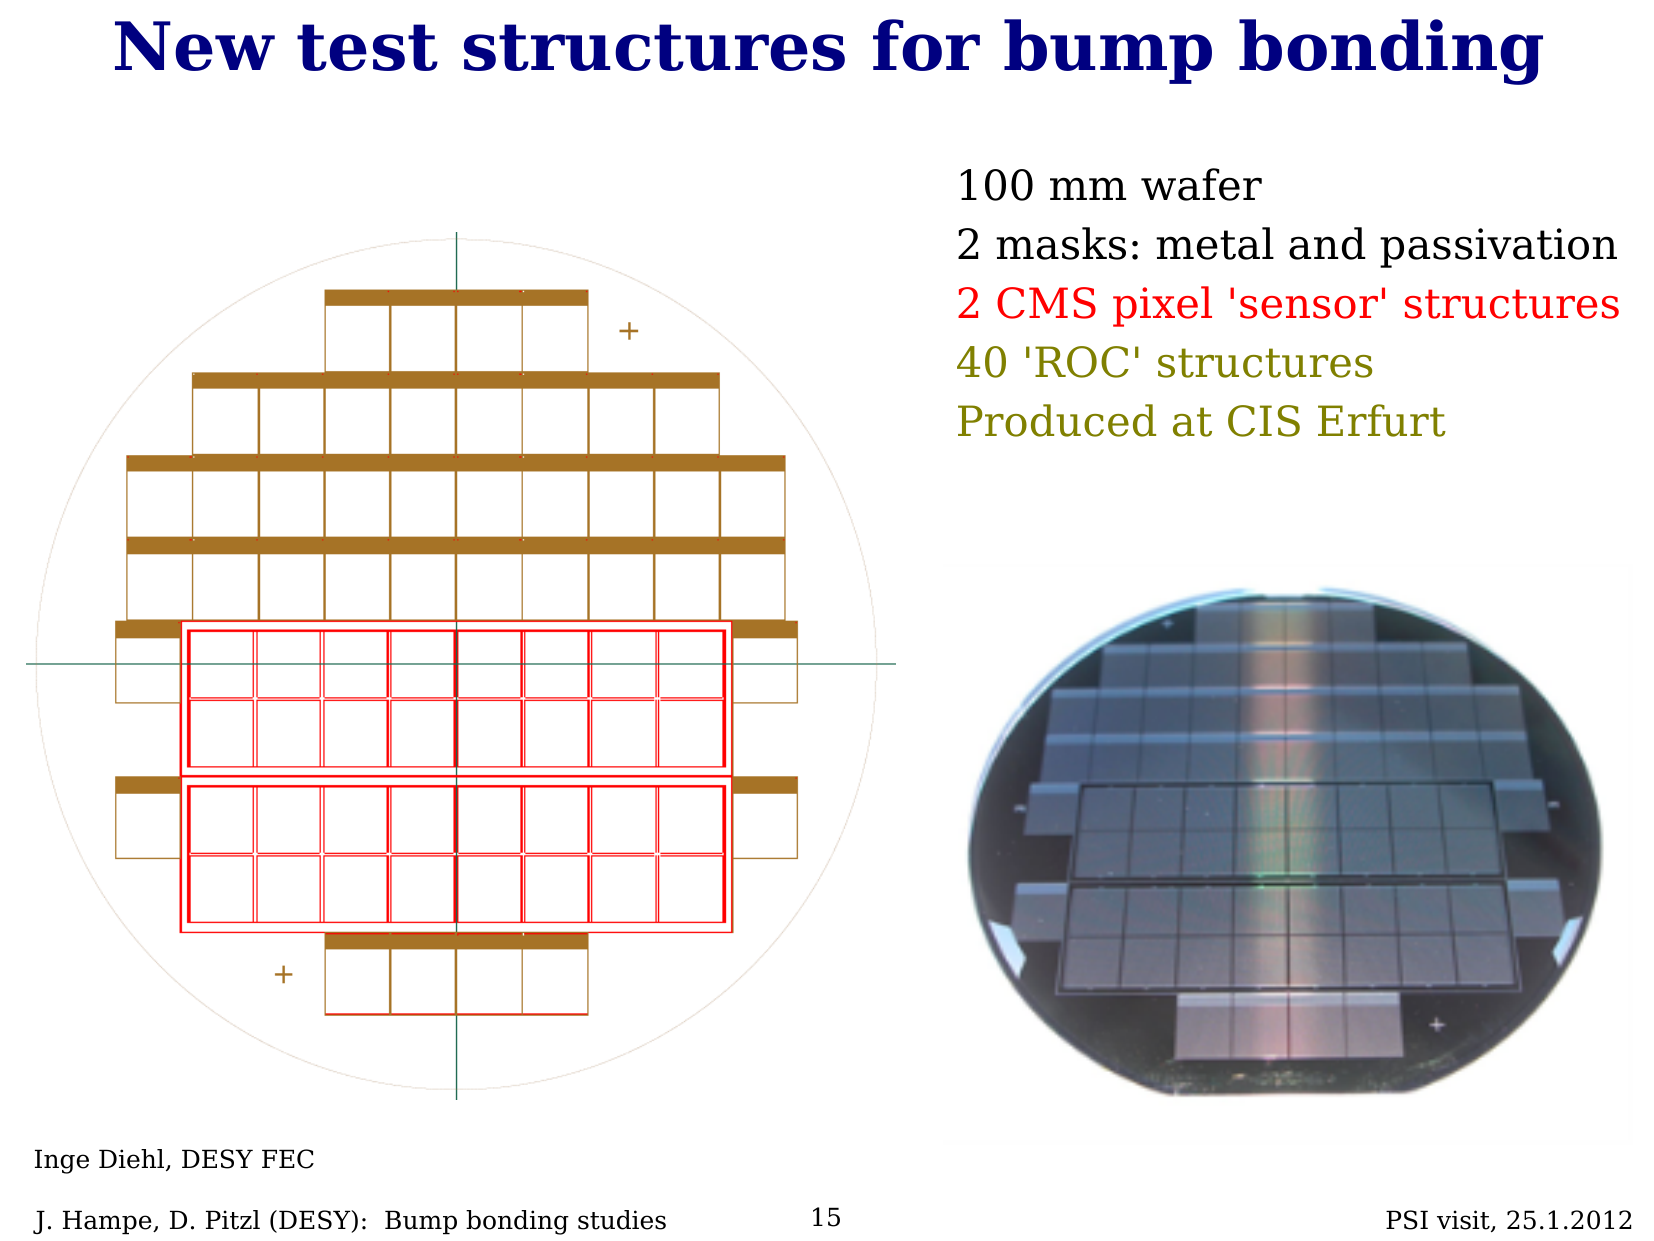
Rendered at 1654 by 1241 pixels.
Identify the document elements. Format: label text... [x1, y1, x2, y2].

picture [26, 232, 896, 1100]
title New test structures for bump bonding [96, 7, 1564, 87]
picture [943, 564, 1633, 1145]
text_box 100 mm wafer 2 masks: metal and passivation 2 CMS pixel 'sensor' structures 40 'ROC' structures Produced at CIS Erfurt [955, 150, 1623, 436]
text_box Inge Diehl, DESY FEC [33, 1138, 316, 1168]
